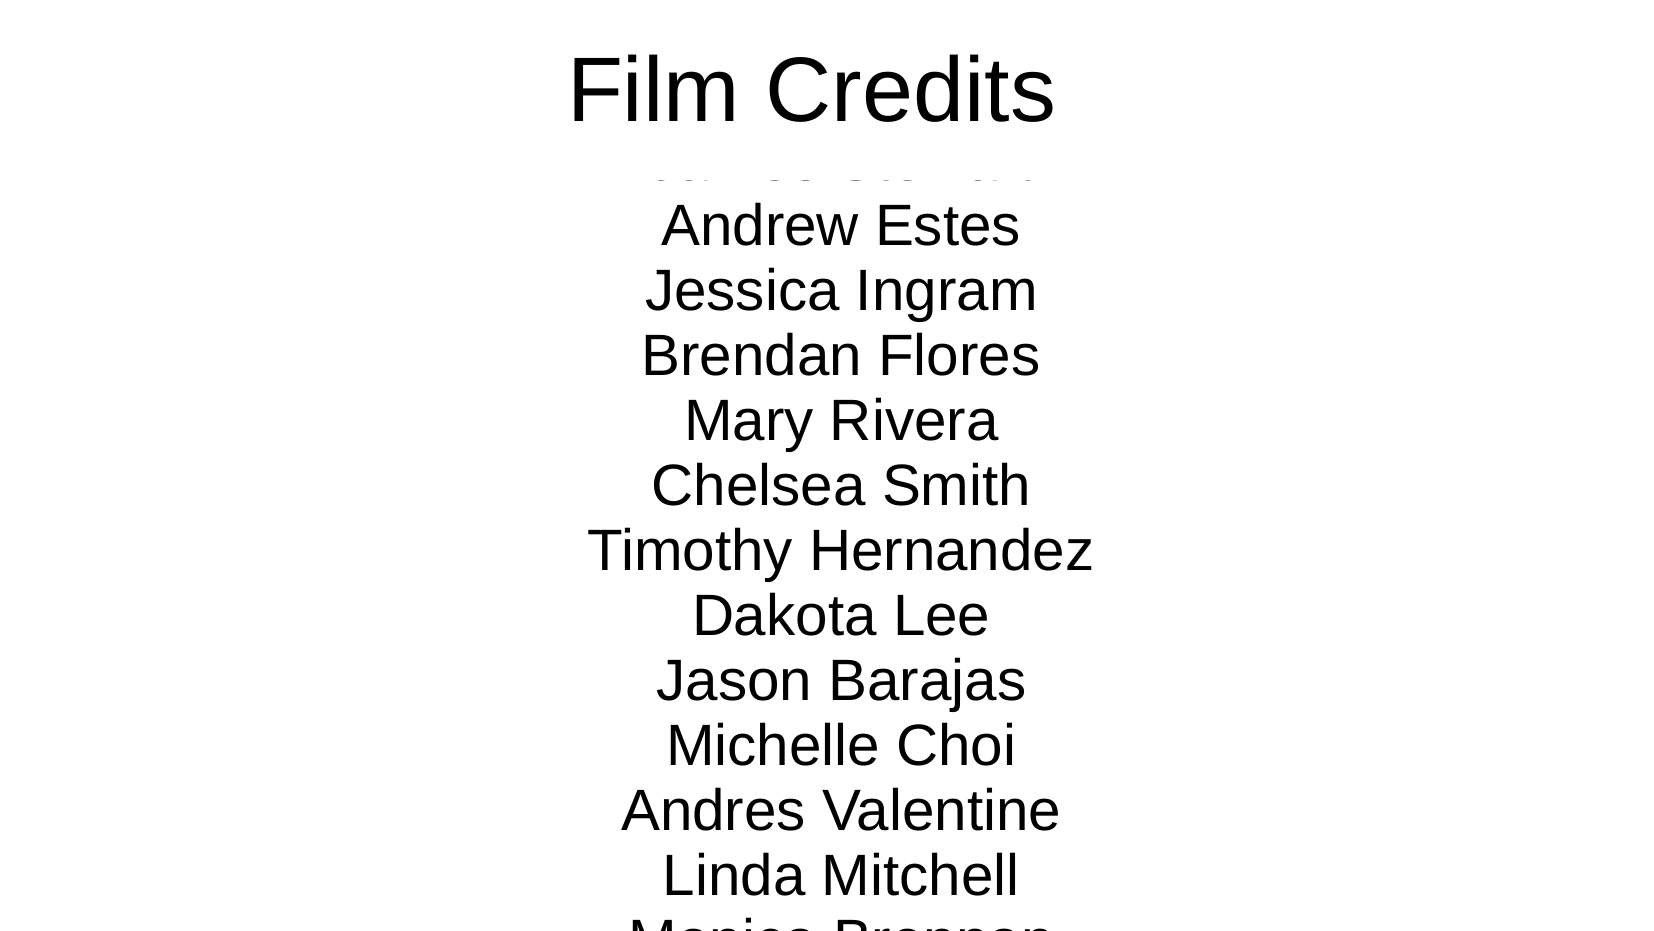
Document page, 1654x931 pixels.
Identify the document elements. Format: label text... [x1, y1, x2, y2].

title Film Credits [88, 0, 1536, 181]
text_box Jennifer Davis Roger Smith Kathy Rojas Austin Hernandez Christina Ray MD Jason Sutton Joseph Ramos Sarah Pacheco Bryce Williams James Stewart Andrew Estes Jessica Ingram Brendan Flores Mary Rivera Chelsea Smith Timothy Hernandez Dakota Lee Jason Barajas Michelle Choi Andres Valentine Linda Mitchell Monica Brennan Corey Bennett Yolanda Woodard Peter Jacobson Theodore Avila Laura Brown Randy Murray David Russo Gary James Alexis Guzman Allen Smith DDS Andrew Kennedy Haley Weeks Richard Anderson Wendy Wilson Rebecca Horn Amanda Clay MD Amanda Hall Laura Hays Ashley Bryant DDS Angela Graham John Hunt Jasmine Mooney Raymond Reyes Nancy Forbes Alexandra Bruce Mary Richard William Oneill Andrea Mitchell Theresa Sanders Scott Elliott Brittney Reed Michael Steele Debra Sanchez James Singh Edward Franklin Brandi Wise Audrey Burke Mrs. Lori Reed Robert Gregory Richard Roberson Michael Reese Sylvia Taylor Donald Gilmore Michael Reed Andrea Wilson Thomas Watson Jason Johnson Carlos Smith [354, 181, 1329, 931]
